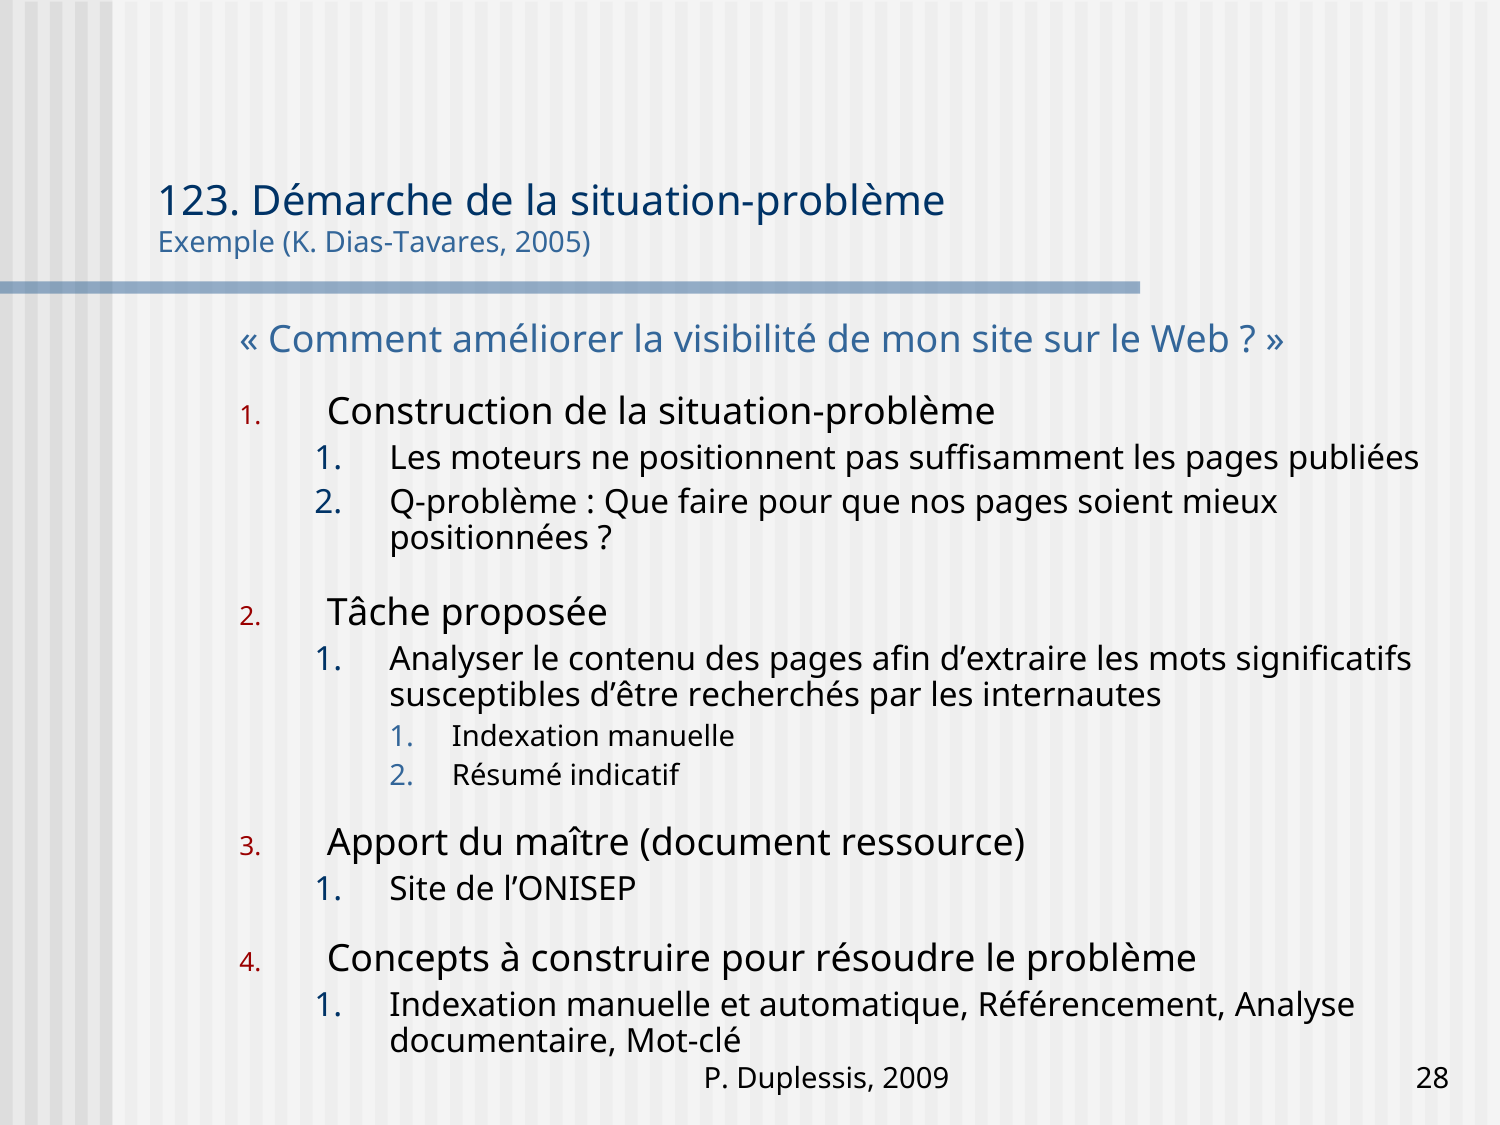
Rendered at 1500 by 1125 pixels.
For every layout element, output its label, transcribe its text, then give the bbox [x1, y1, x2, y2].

list « Comment améliorer la visibilité de mon site sur le Web ? » Construction de la situation-problème Les moteurs ne positionnent pas suffisamment les pages publiées Q-problème : Que faire pour que nos pages soient mieux positionnées ? Tâche proposée Analyser le contenu des pages afin d’extraire les mots significatifs susceptibles d’être recherchés par les internautes Indexation manuelle Résumé indicatif Apport du maître (document ressource) Site de l’ONISEP Concepts à construire pour résoudre le problème Indexation manuelle et automatique, Référencement, Analyse documentaire, Mot-clé [149, 312, 1481, 1125]
title 123. Démarche de la situation-problème Exemple (K. Dias-Tavares, 2005) [142, 165, 1482, 267]
